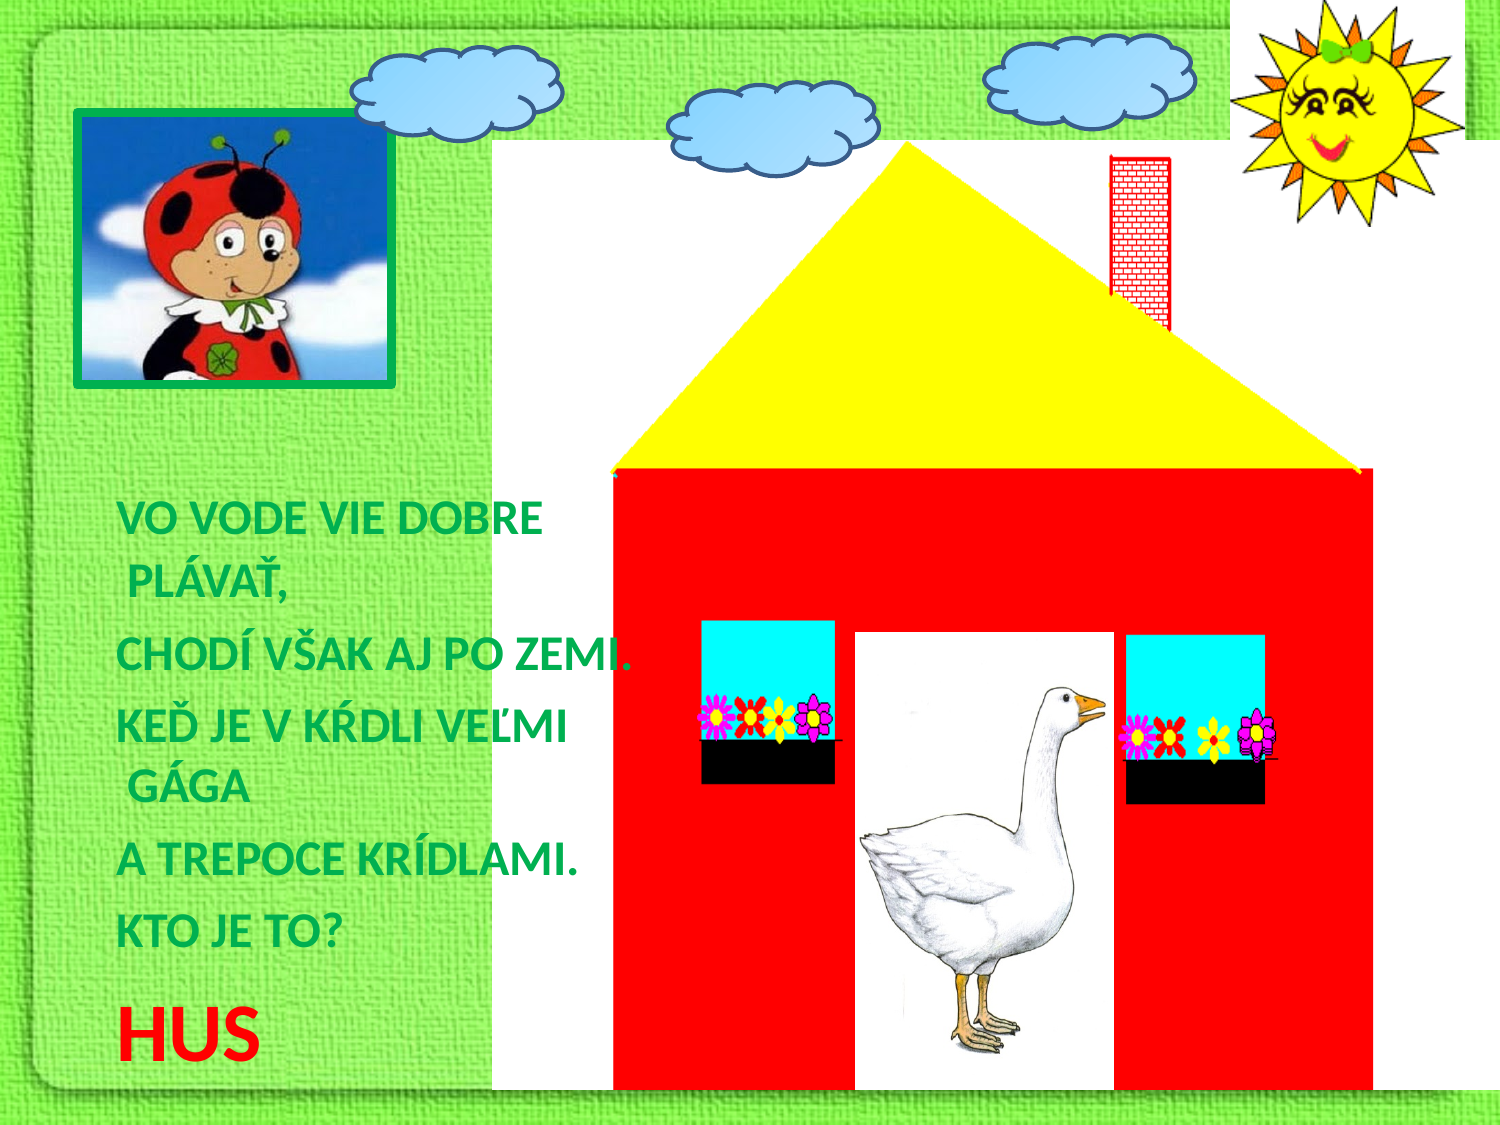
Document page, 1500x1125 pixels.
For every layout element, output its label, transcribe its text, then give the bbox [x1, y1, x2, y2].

picture [492, 0, 1500, 1090]
text_box [667, 82, 879, 177]
text_box [351, 47, 563, 142]
picture [82, 117, 387, 380]
list VO VODE VIE DOBRE PLÁVAŤ, CHODÍ VŠAK AJ PO ZEMI. KEĎ JE V KŔDLI VEĽMI GÁGA A TREPOCE KRÍDLAMI. KTO JE TO? HUS [0, 363, 704, 1090]
text_box [984, 35, 1196, 130]
